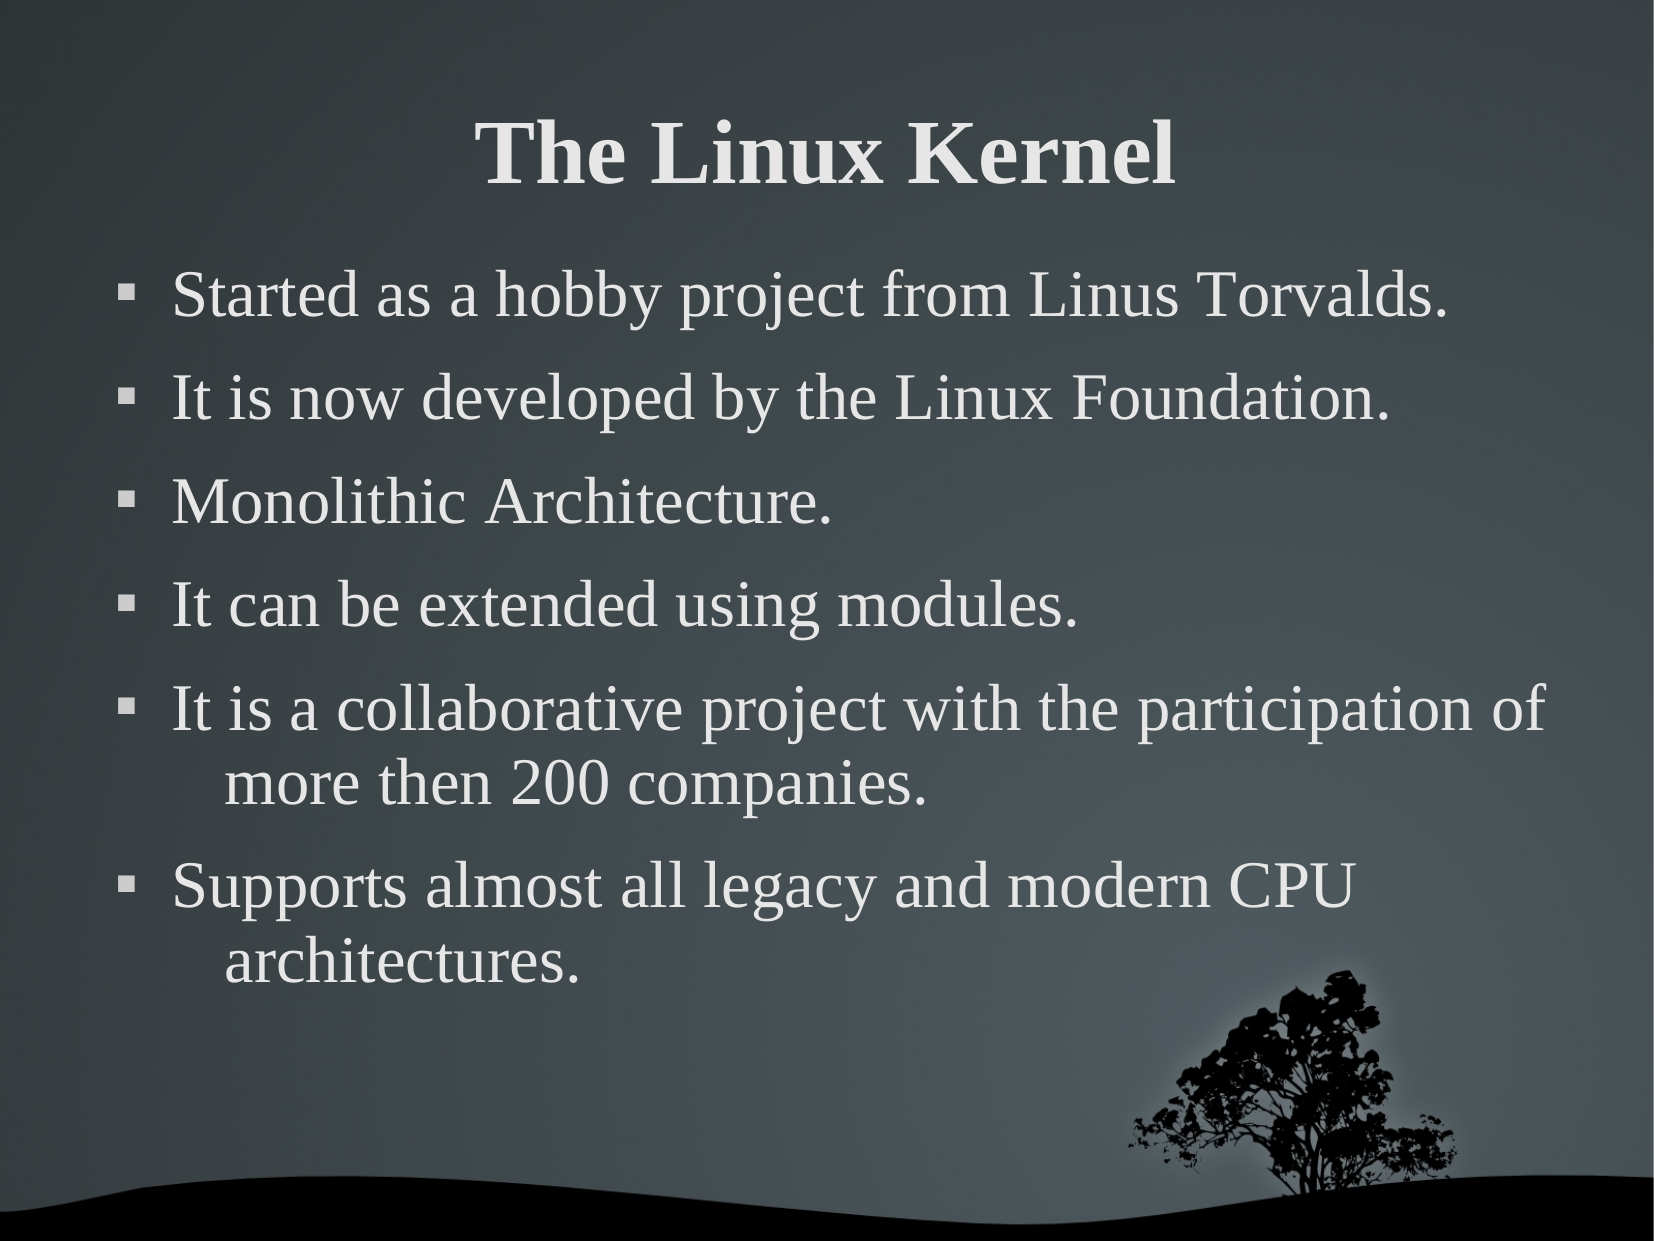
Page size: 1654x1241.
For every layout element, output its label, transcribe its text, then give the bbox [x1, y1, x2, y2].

list Started as a hobby project from Linus Torvalds. It is now developed by the Linux Foundation. Monolithic Architecture. It can be extended using modules. It is a collaborative project with the participation of more then 200 companies. Supports almost all legacy and modern CPU architectures. [82, 256, 1571, 1213]
title The Linux Kernel [82, 49, 1571, 256]
picture [0, 0, 1654, 1241]
